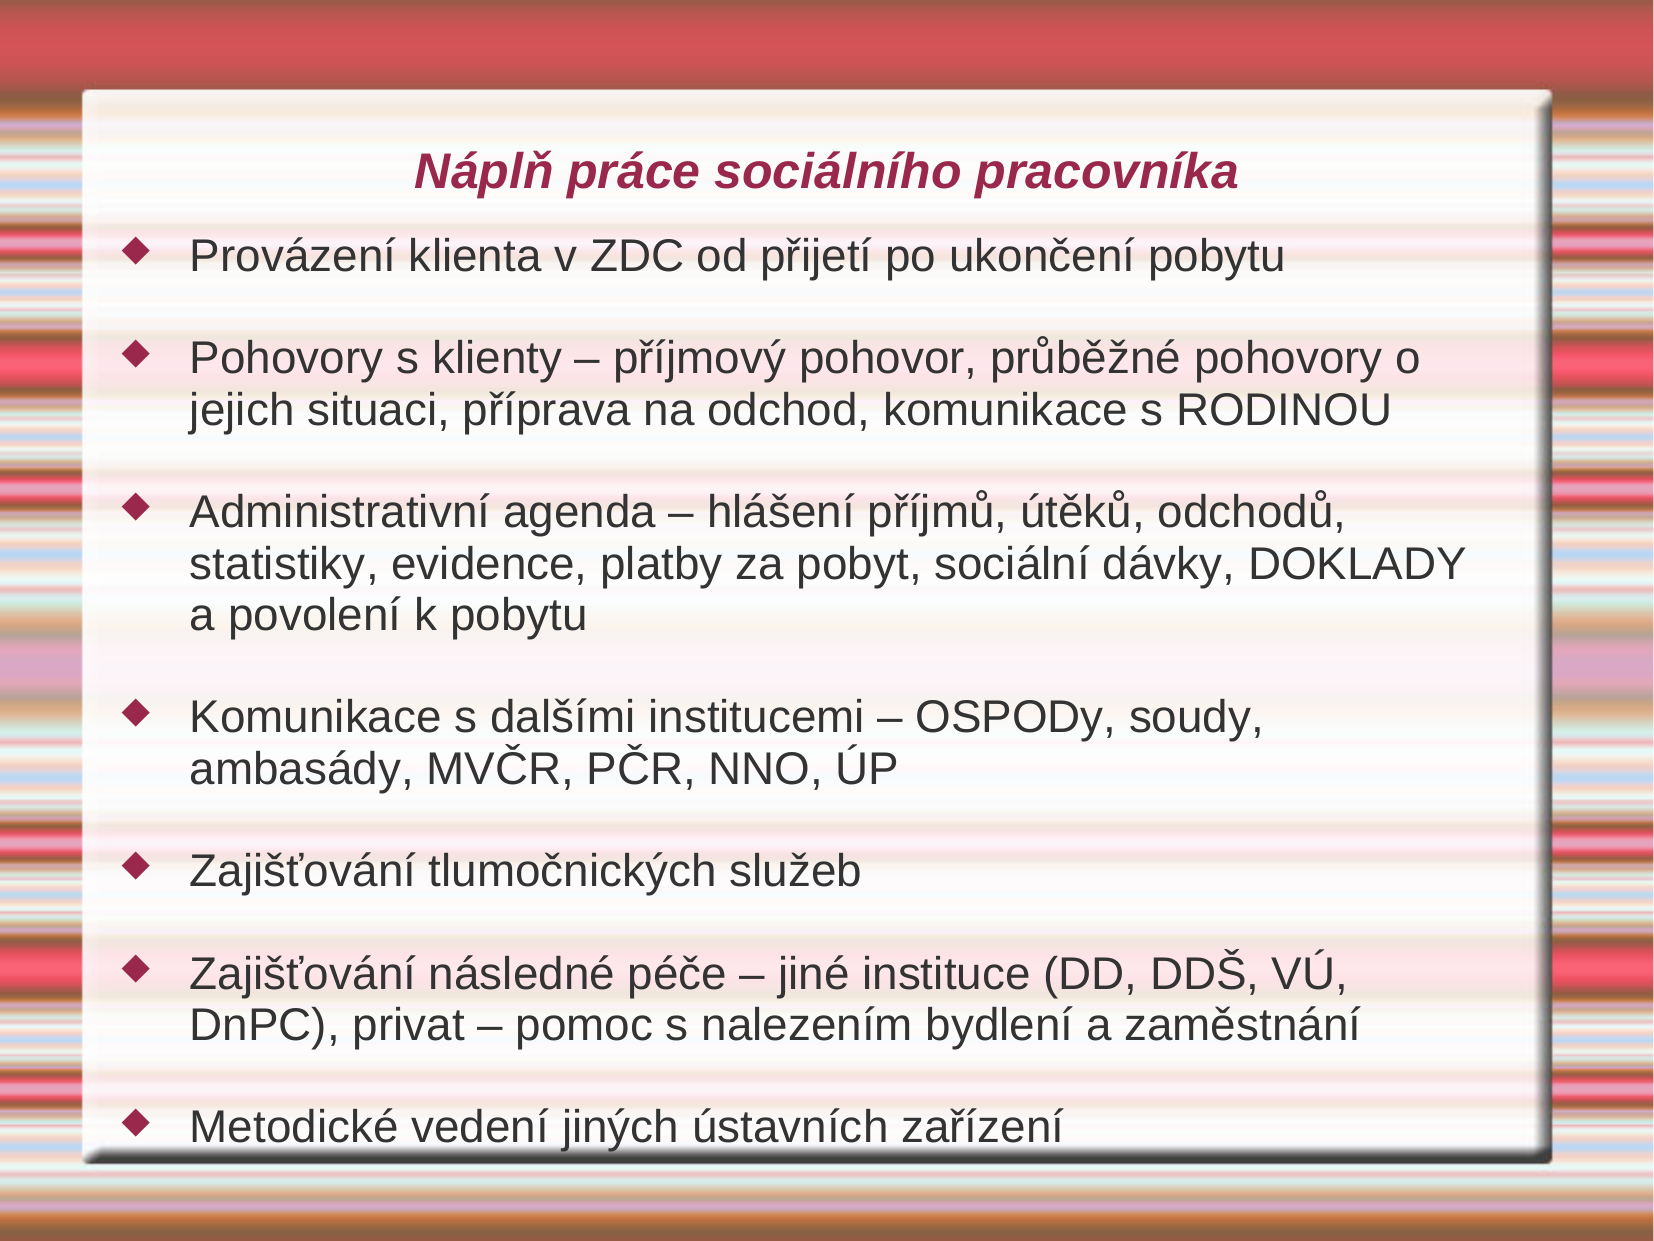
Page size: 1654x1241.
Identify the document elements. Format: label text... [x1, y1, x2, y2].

list Provázení klienta v ZDC od přijetí po ukončení pobytu Pohovory s klienty – příjmový pohovor, průběžné pohovory o jejich situaci, příprava na odchod, komunikace s RODINOU Administrativní agenda – hlášení příjmů, útěků, odchodů, statistiky, evidence, platby za pobyt, sociální dávky, DOKLADY a povolení k pobytu Komunikace s dalšími institucemi – OSPODy, soudy, ambasády, MVČR, PČR, NNO, ÚP Zajišťování tlumočnických služeb Zajišťování následné péče – jiné instituce (DD, DDŠ, VÚ, DnPC), privat – pomoc s nalezením bydlení a zaměstnání Metodické vedení jiných ústavních zařízení [107, 230, 1489, 1153]
title Náplň práce sociálního pracovníka [121, 50, 1534, 237]
picture [0, 0, 1654, 1241]
